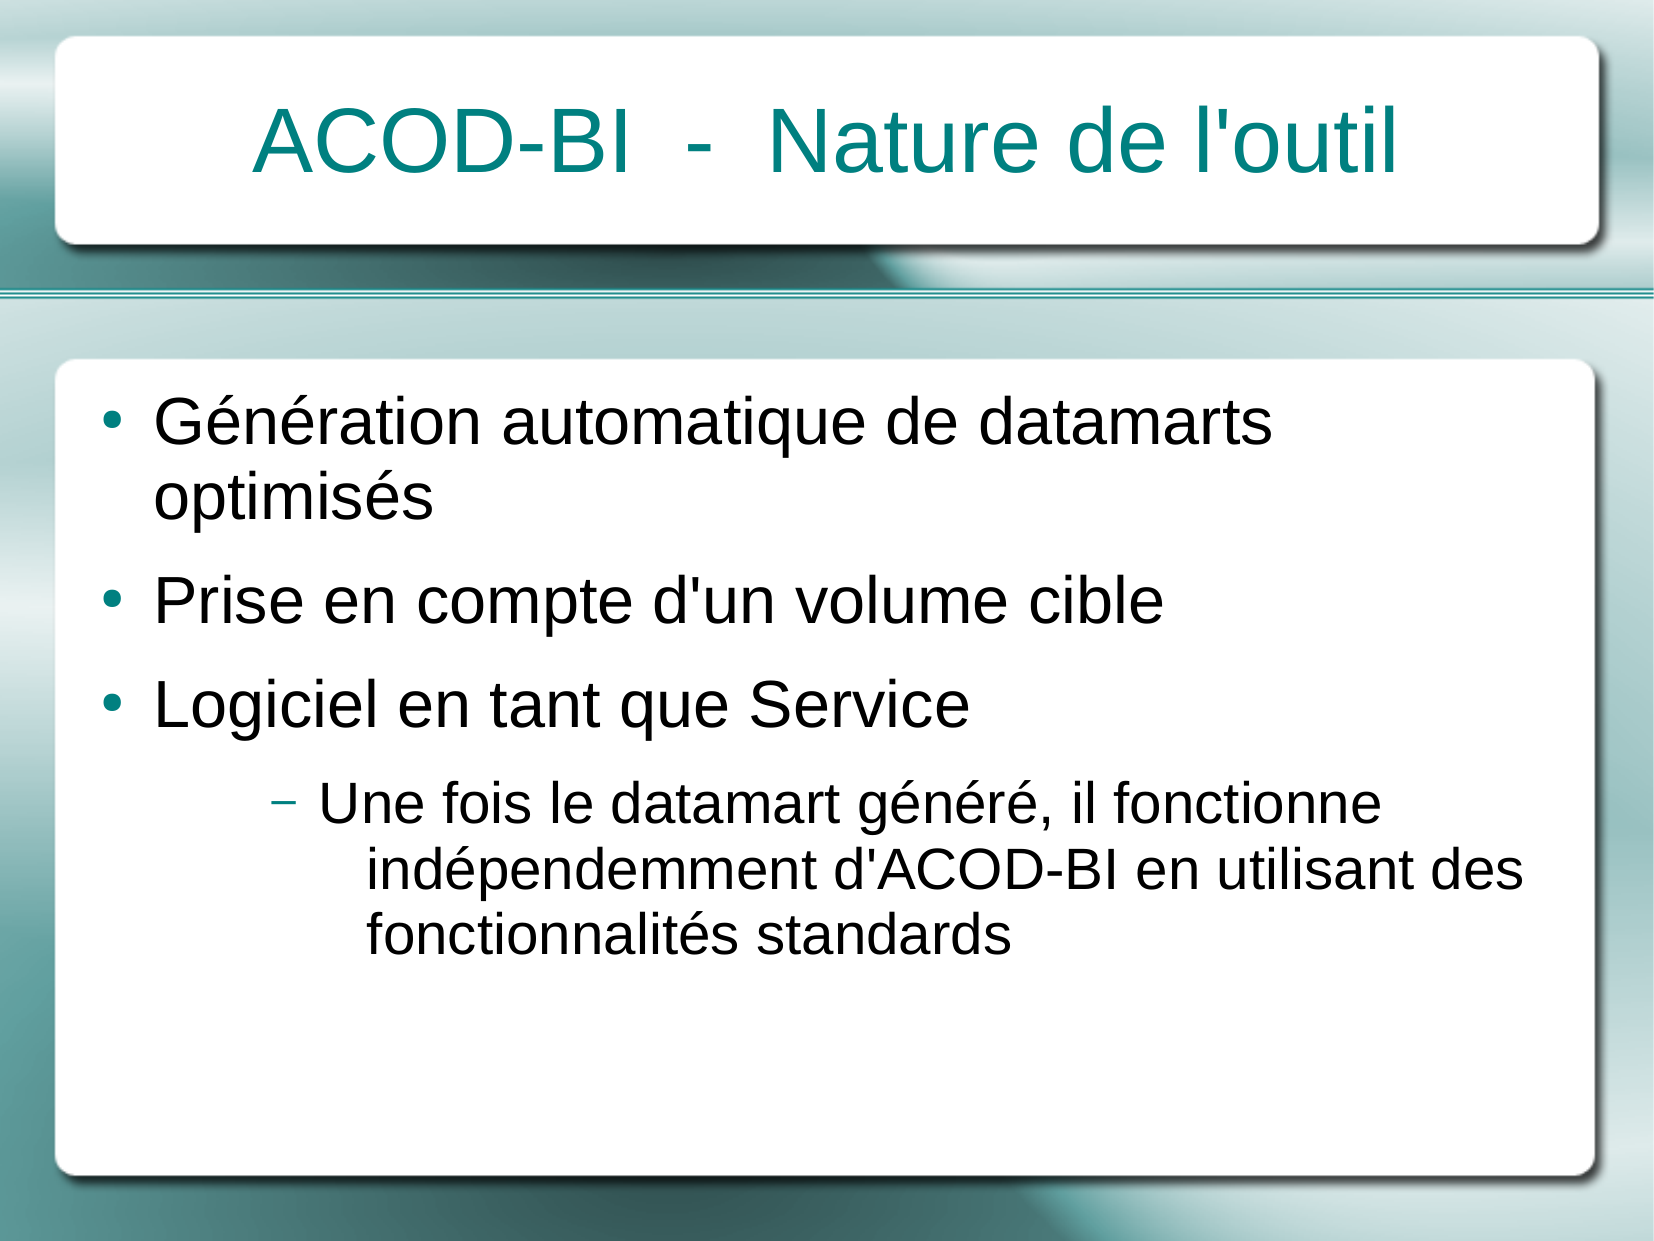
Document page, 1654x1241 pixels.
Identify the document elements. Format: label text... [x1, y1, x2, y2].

list Génération automatique de datamarts optimisés Prise en compte d'un volume cible Logiciel en tant que Service Une fois le datamart généré, il fonctionne indépendemment d'ACOD-BI en utilisant des fonctionnalités standards [82, 383, 1571, 1034]
title ACOD-BI - Nature de l'outil [82, 37, 1571, 245]
picture [0, 0, 1654, 1241]
